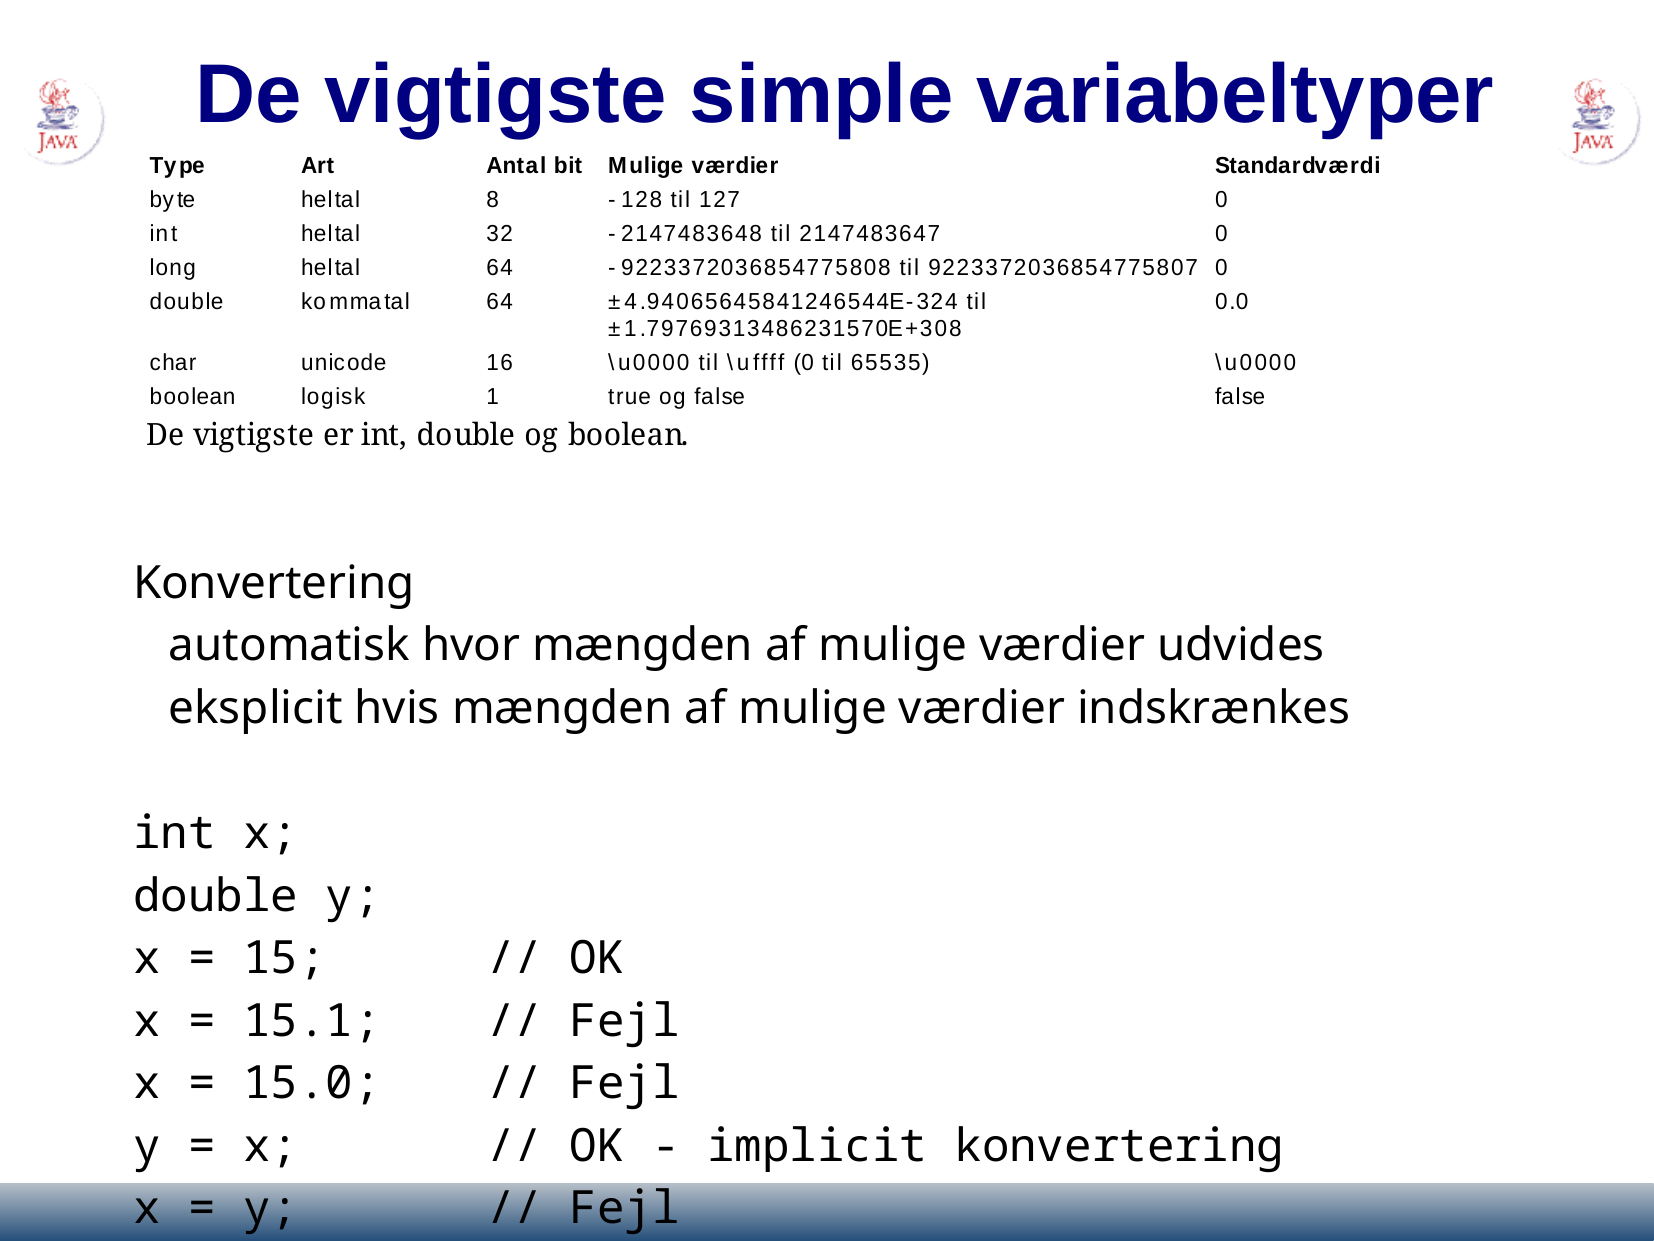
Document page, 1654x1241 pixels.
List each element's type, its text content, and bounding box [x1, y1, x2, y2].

text_box Konvertering automatisk hvor mængden af mulige værdier udvides eksplicit hvis mængden af mulige værdier indskrænkes int x; double y; x = 15; // OK x = 15.1; // Fejl x = 15.0; // Fejl y = x; // OK - implicit konvertering x = y; // Fejl x = (int) y; // OK - eksplicit konvertering [133, 549, 1548, 1193]
picture [10, 71, 109, 169]
picture [1579, 71, 1645, 169]
chart [144, 149, 1500, 563]
title De vigtigste simple variabeltyper [112, 0, 1579, 198]
